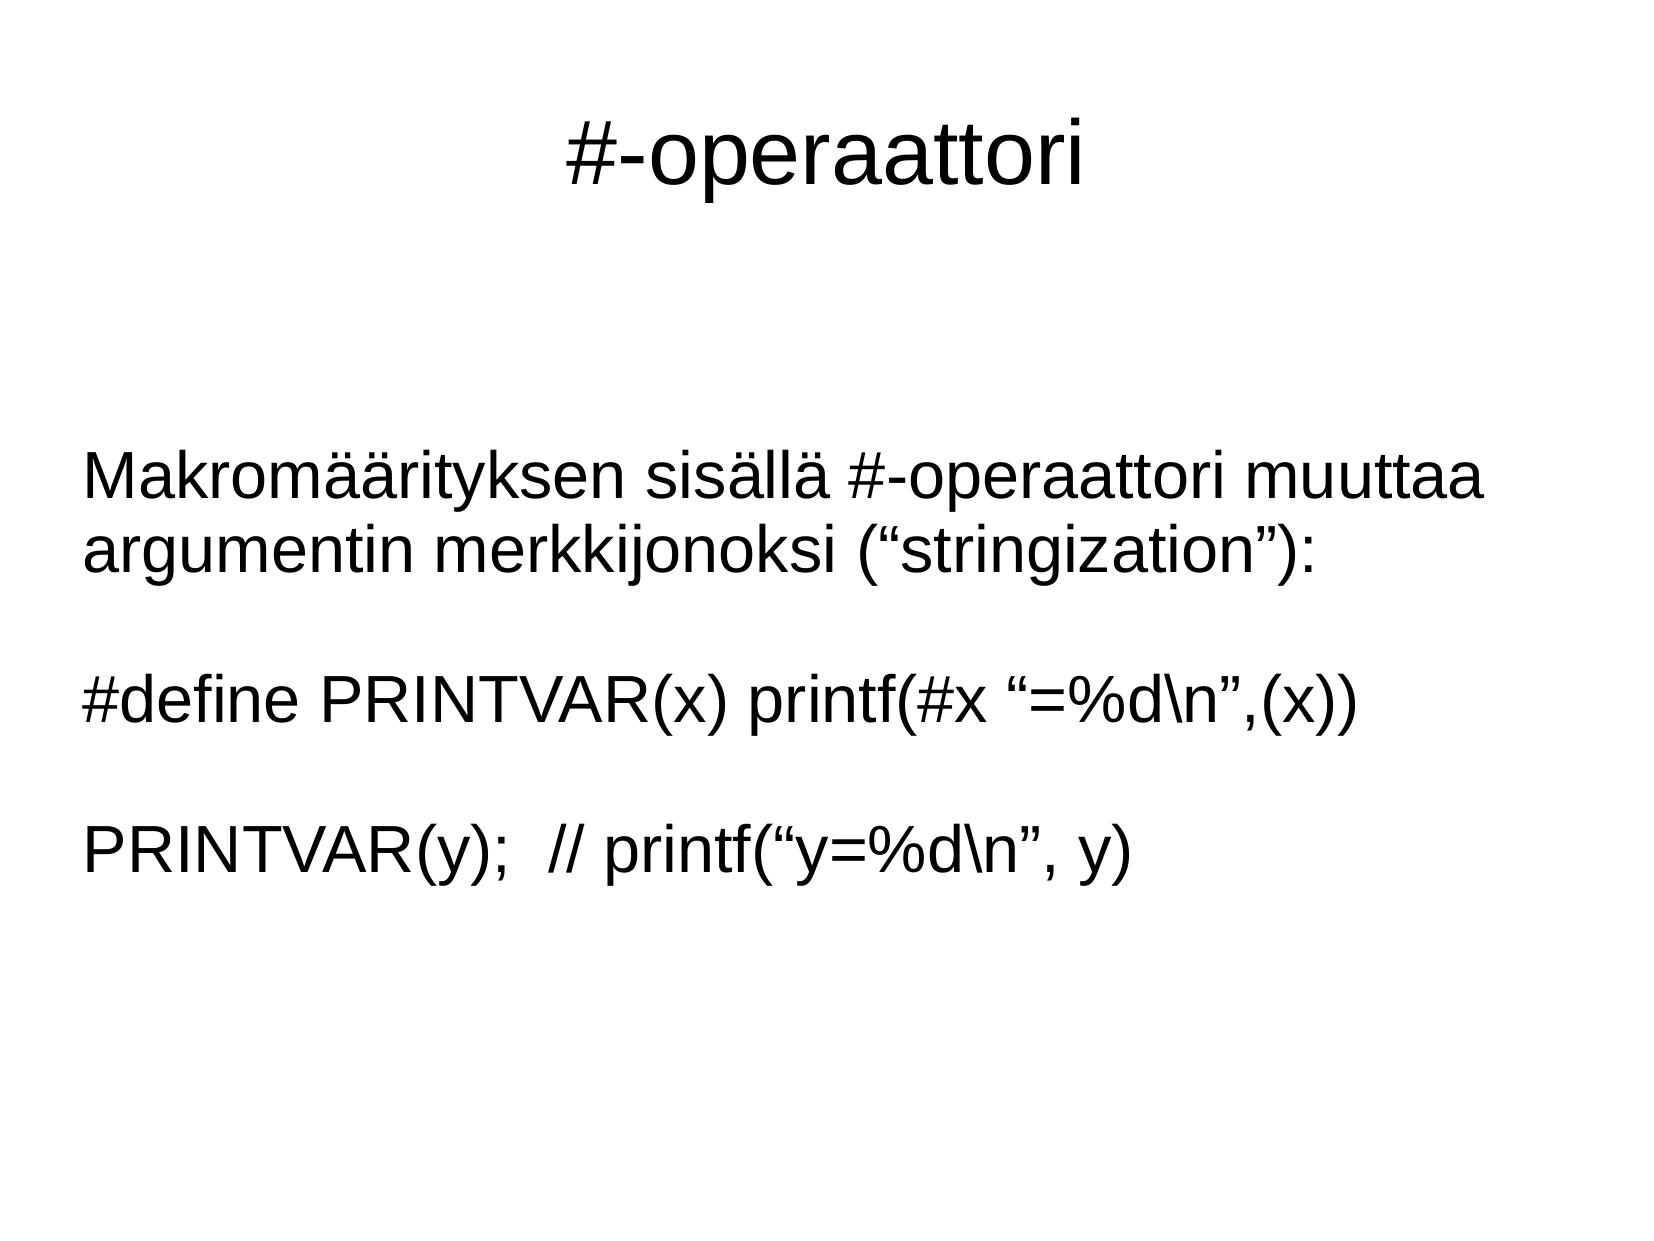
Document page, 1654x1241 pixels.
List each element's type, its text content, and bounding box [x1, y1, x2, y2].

subtitle Makromäärityksen sisällä #-operaattori muuttaa argumentin merkkijonoksi (“stringization”): #define PRINTVAR(x) printf(#x “=%d\n”,(x)) PRINTVAR(y); // printf(“y=%d\n”, y) [82, 297, 1571, 1102]
title #-operaattori [82, 56, 1571, 250]
